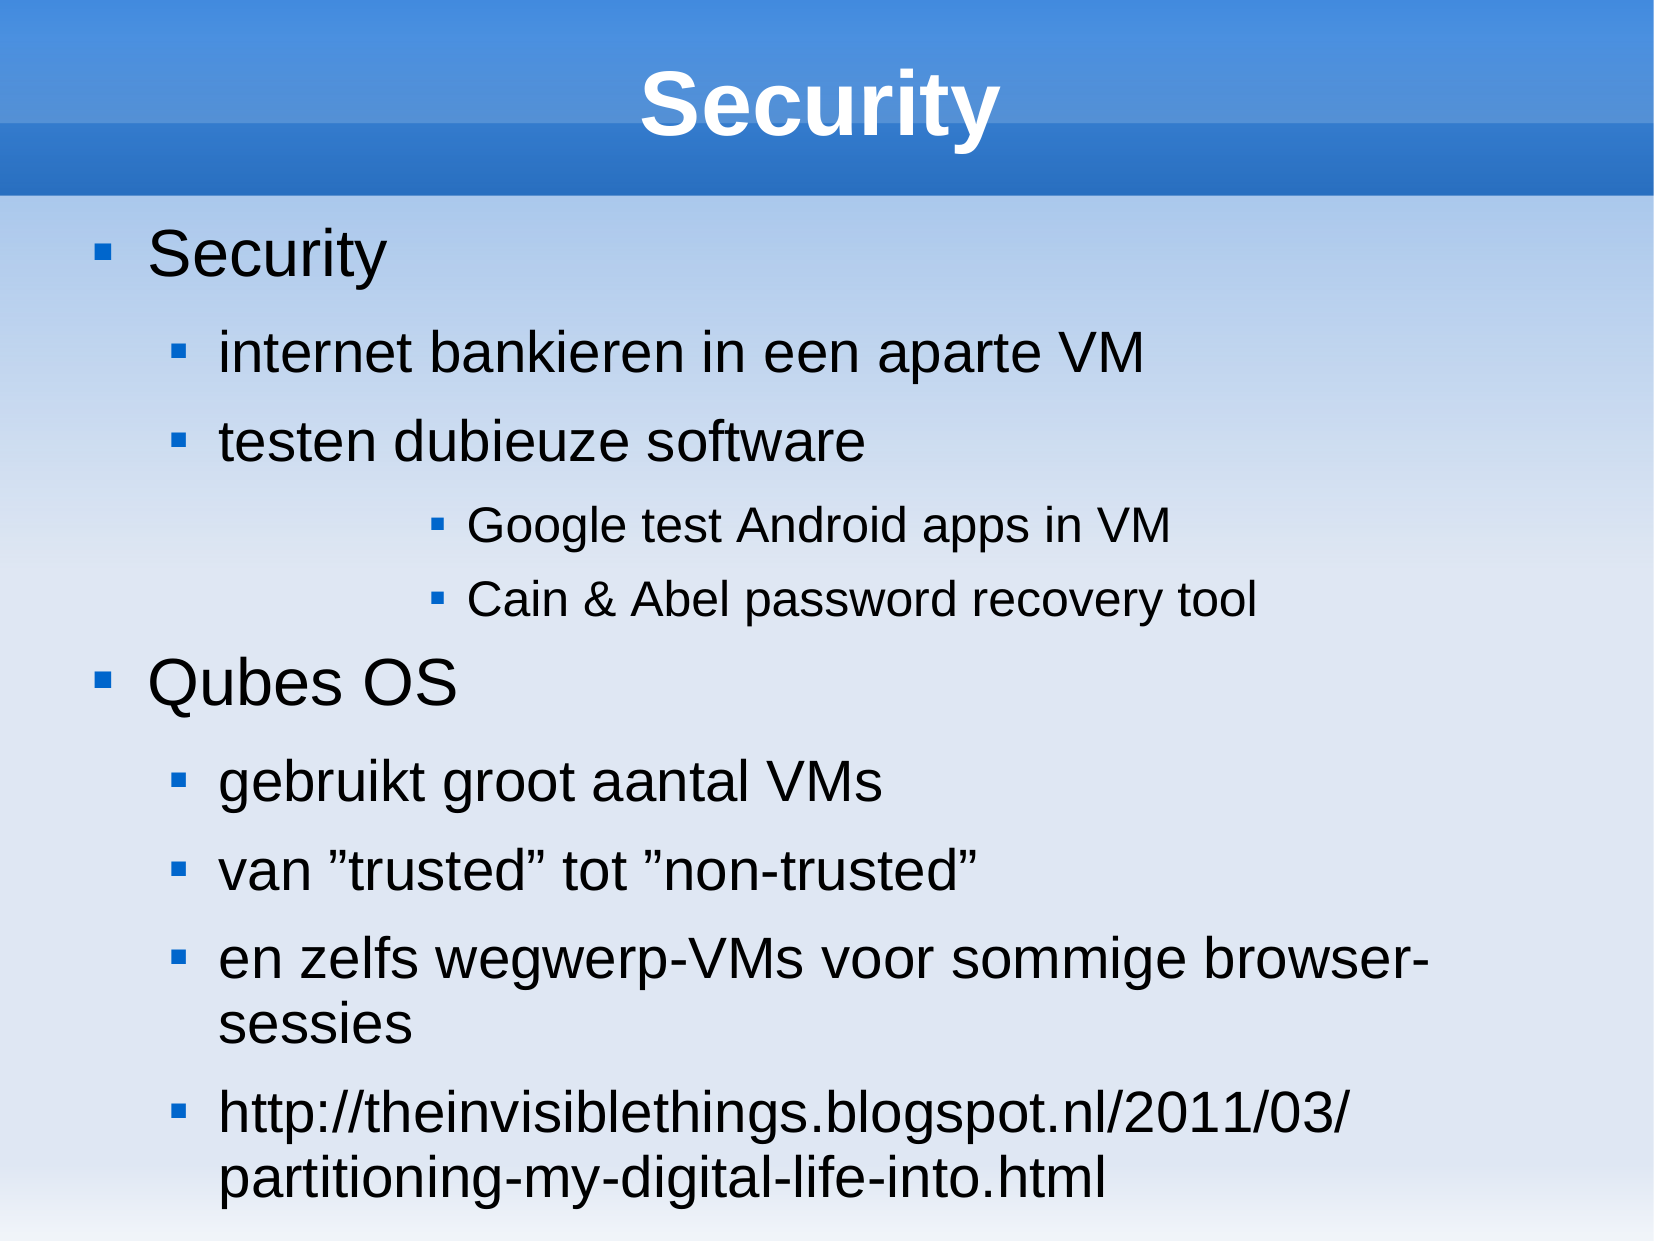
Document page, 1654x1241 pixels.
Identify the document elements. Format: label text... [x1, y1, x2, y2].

title Security [76, 7, 1565, 200]
list Security internet bankieren in een aparte VM testen dubieuze software Google test Android apps in VM Cain & Abel password recovery tool Qubes OS gebruikt groot aantal VMs van ”trusted” tot ”non-trusted” en zelfs wegwerp-VMs voor sommige browser-sessies http://theinvisiblethings.blogspot.nl/2011/03/partitioning-my-digital-life-into.html [76, 215, 1565, 1210]
picture [0, 0, 1654, 1241]
